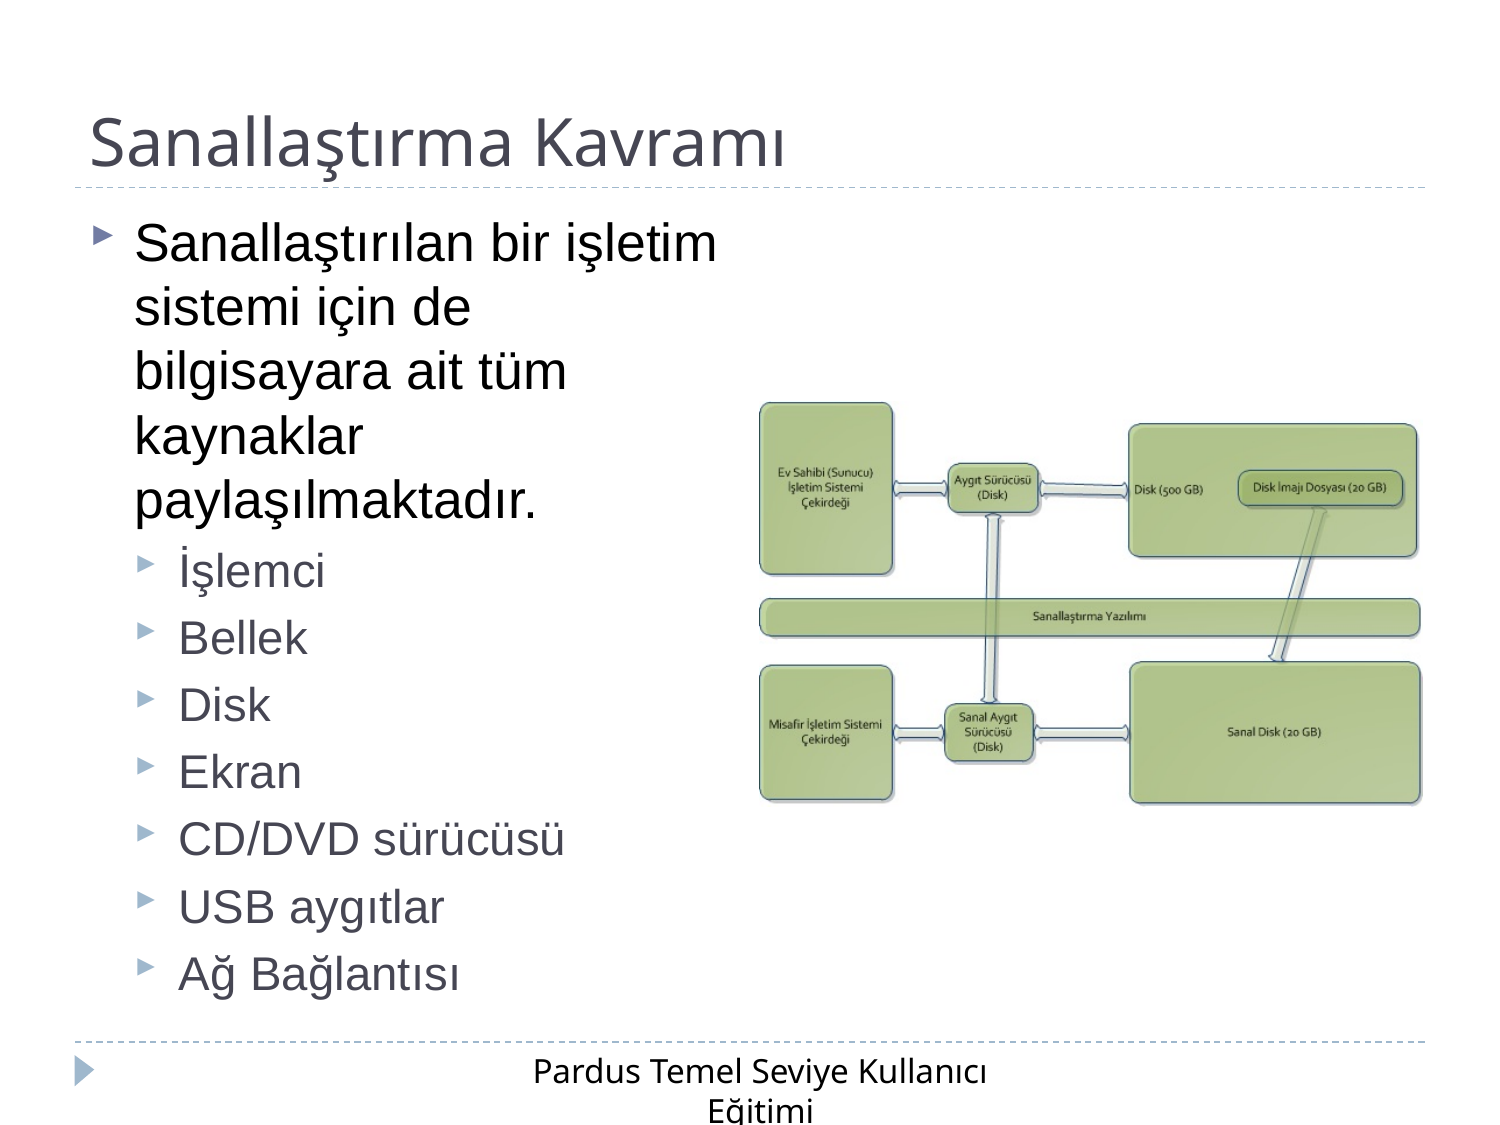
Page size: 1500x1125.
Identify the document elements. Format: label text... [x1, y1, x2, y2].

picture [759, 401, 1423, 807]
list Sanallaştırılan bir işletim sistemi için de bilgisayara ait tüm kaynaklar paylaşılmaktadır. İşlemci Bellek Disk Ekran CD/DVD sürücüsü USB aygıtlar Ağ Bağlantısı [75, 200, 738, 1010]
title Sanallaştırma Kavramı [75, 37, 1425, 188]
